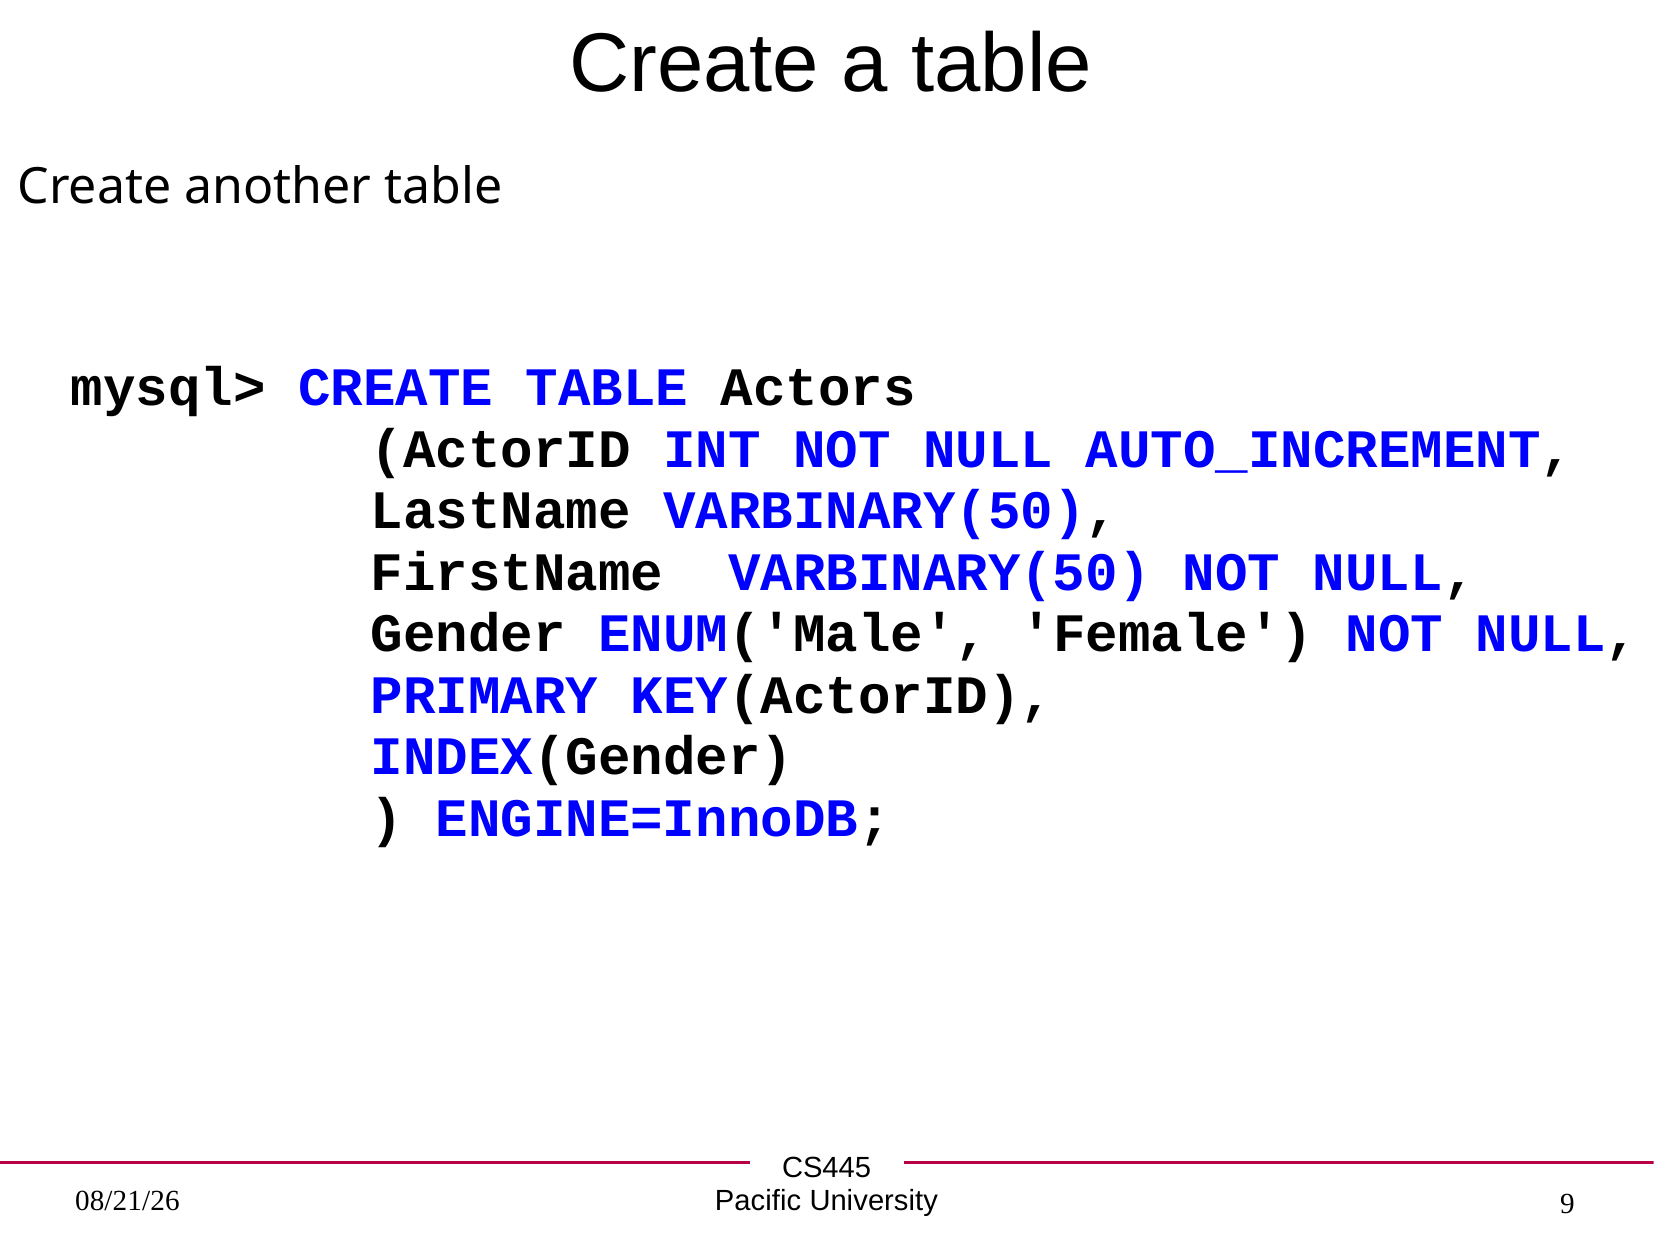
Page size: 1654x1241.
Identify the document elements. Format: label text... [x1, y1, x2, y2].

list Create another table mysql> CREATE TABLE Actors (ActorID INT NOT NULL AUTO_INCREMENT, LastName VARBINARY(50), FirstName VARBINARY(50) NOT NULL, Gender ENUM('Male', 'Female') NOT NULL, PRIMARY KEY(ActorID), INDEX(Gender) ) ENGINE=InnoDB; [0, 150, 1651, 1111]
title Create a table [86, 15, 1576, 109]
